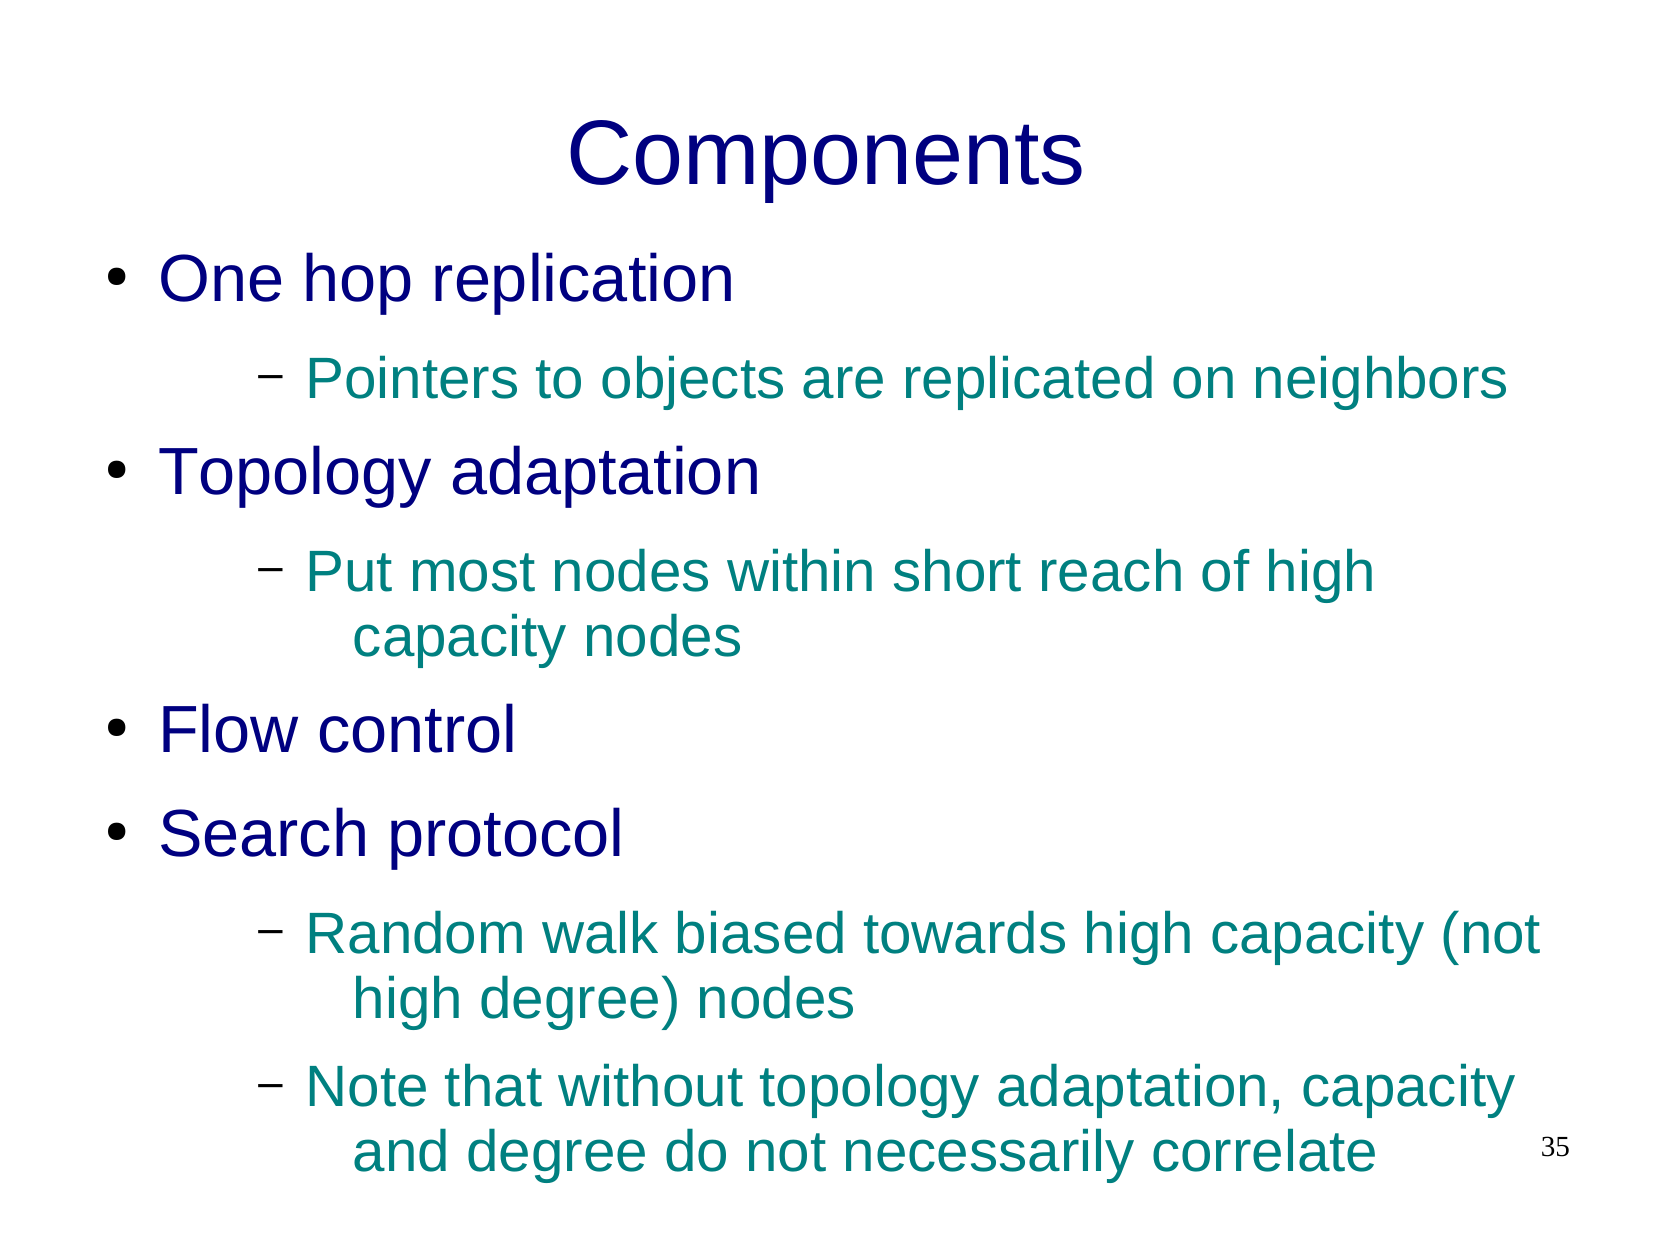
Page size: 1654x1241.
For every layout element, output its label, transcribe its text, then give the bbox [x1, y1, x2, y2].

list One hop replication Pointers to objects are replicated on neighbors Topology adaptation Put most nodes within short reach of high capacity nodes Flow control Search protocol Random walk biased towards high capacity (not high degree) nodes Note that without topology adaptation, capacity and degree do not necessarily correlate [69, 241, 1589, 1185]
title Components [82, 49, 1571, 241]
